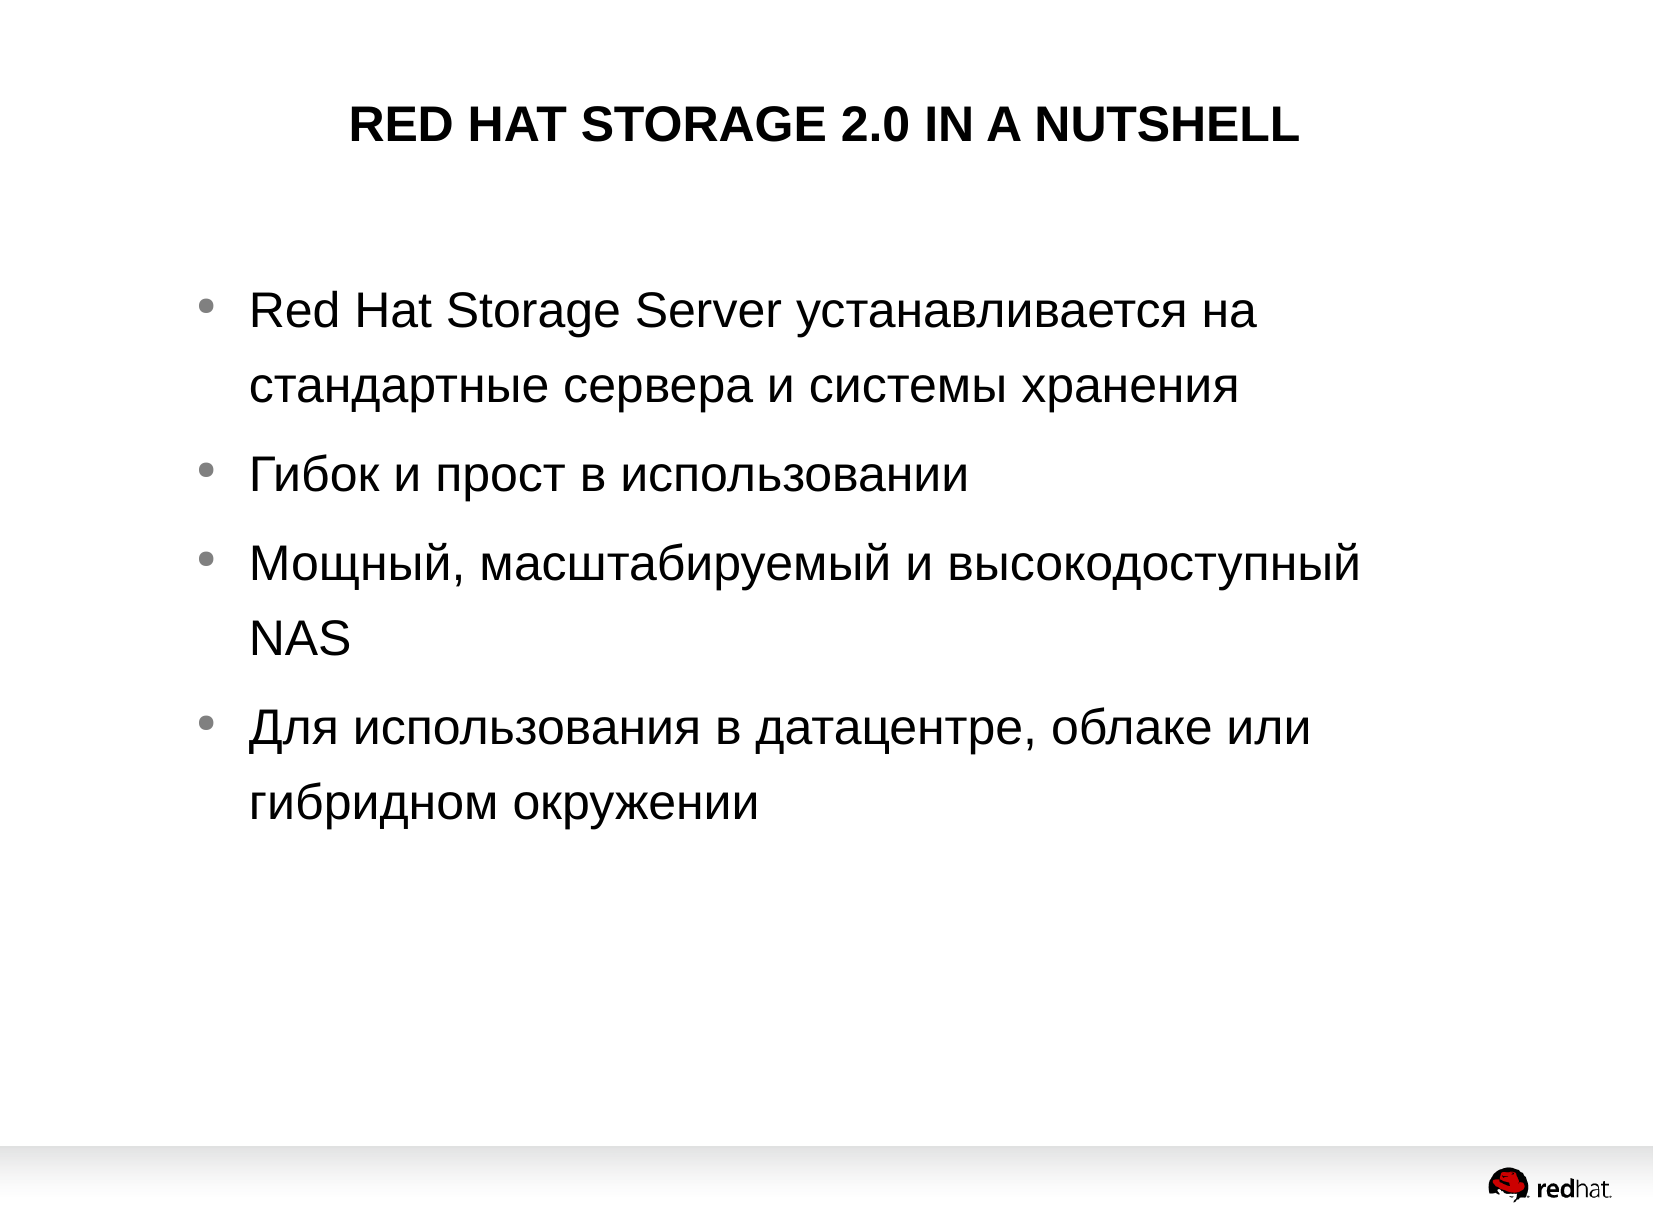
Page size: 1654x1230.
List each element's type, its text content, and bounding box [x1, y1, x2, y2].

text_box RED HAT STORAGE 2.0 IN A NUTSHELL [149, 88, 1500, 160]
picture [0, 1146, 1653, 1230]
list Red Hat Storage Server устанавливается на стандартные сервера и системы хранения Гибок и прост в использовании Мощный, масштабируемый и высокодоступный NAS Для использования в датацентре, облаке или гибридном окружении [151, 210, 1468, 1103]
